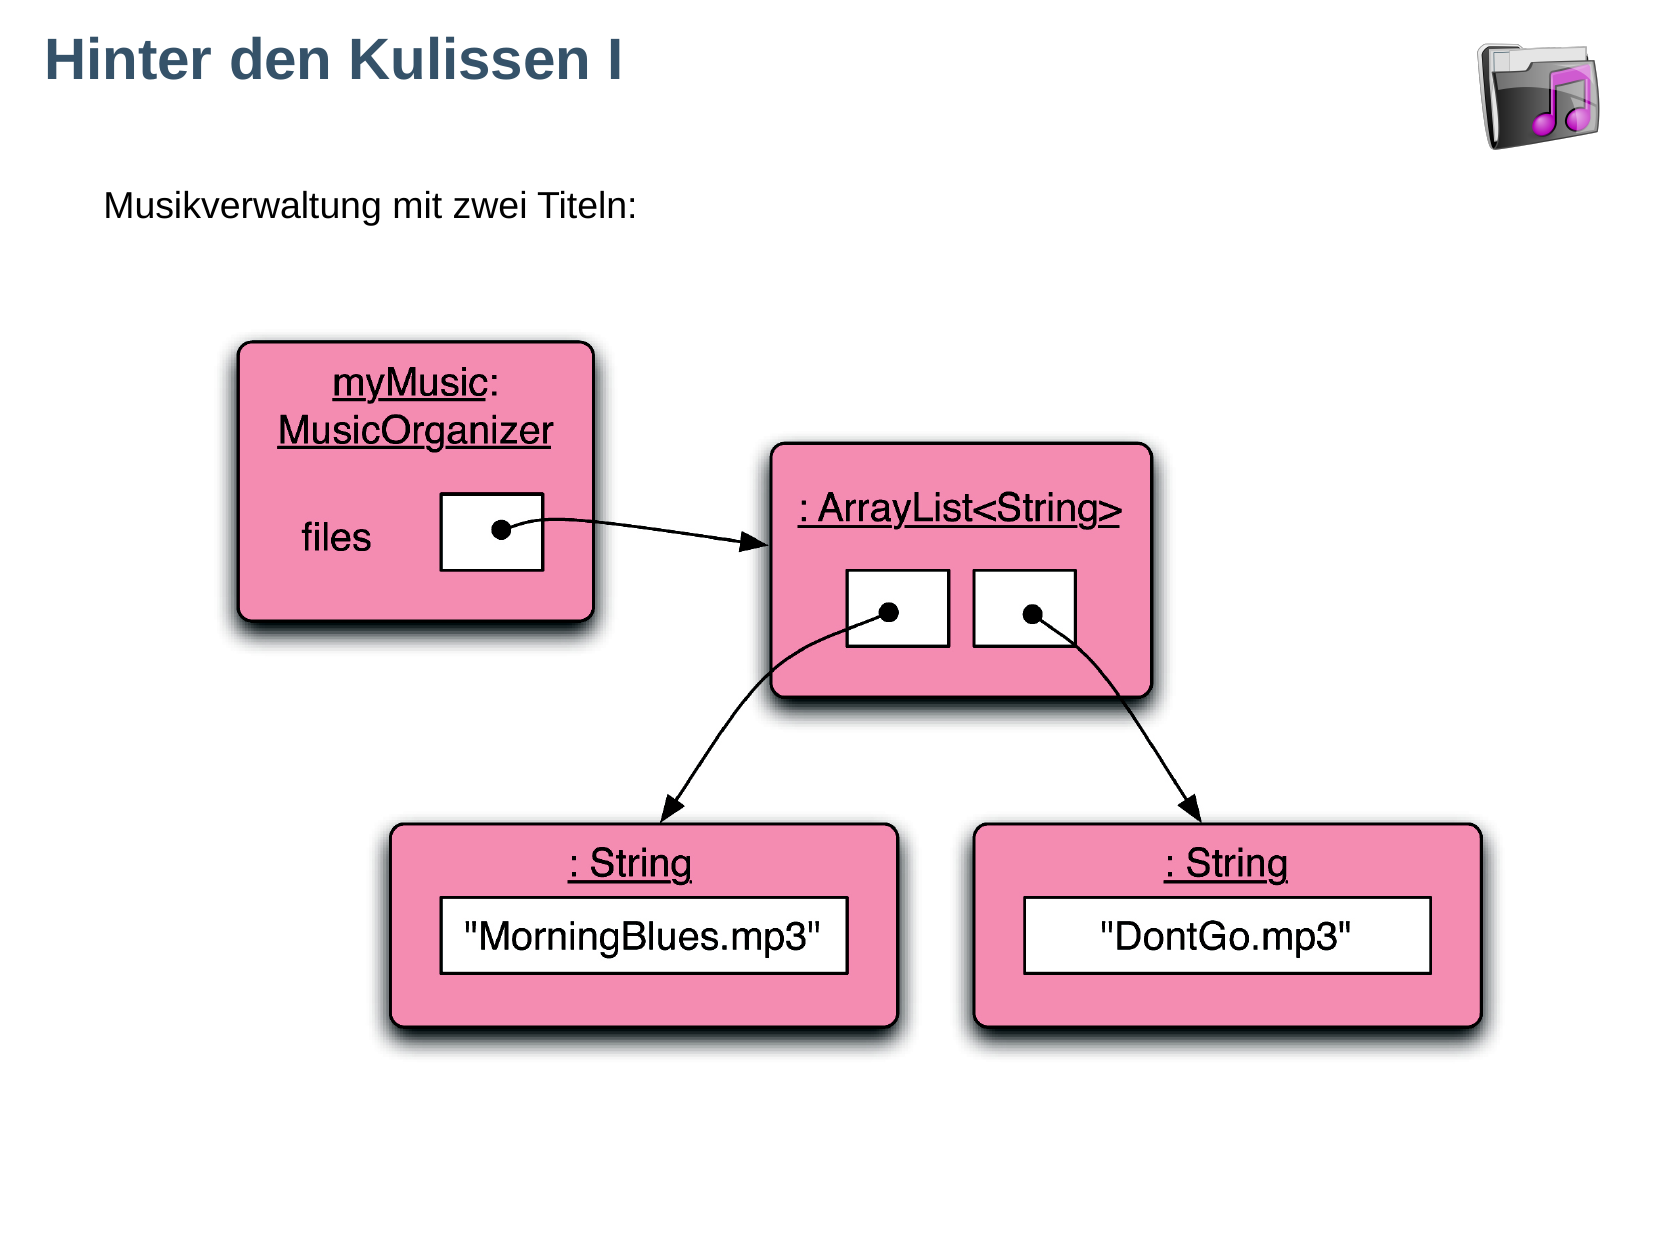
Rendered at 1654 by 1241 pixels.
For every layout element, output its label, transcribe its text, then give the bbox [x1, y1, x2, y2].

text_box Musikverwaltung mit zwei Titeln: [88, 177, 709, 234]
text_box Hinter den Kulissen I [29, 19, 1300, 100]
picture [180, 295, 1536, 1093]
picture [1476, 29, 1600, 153]
